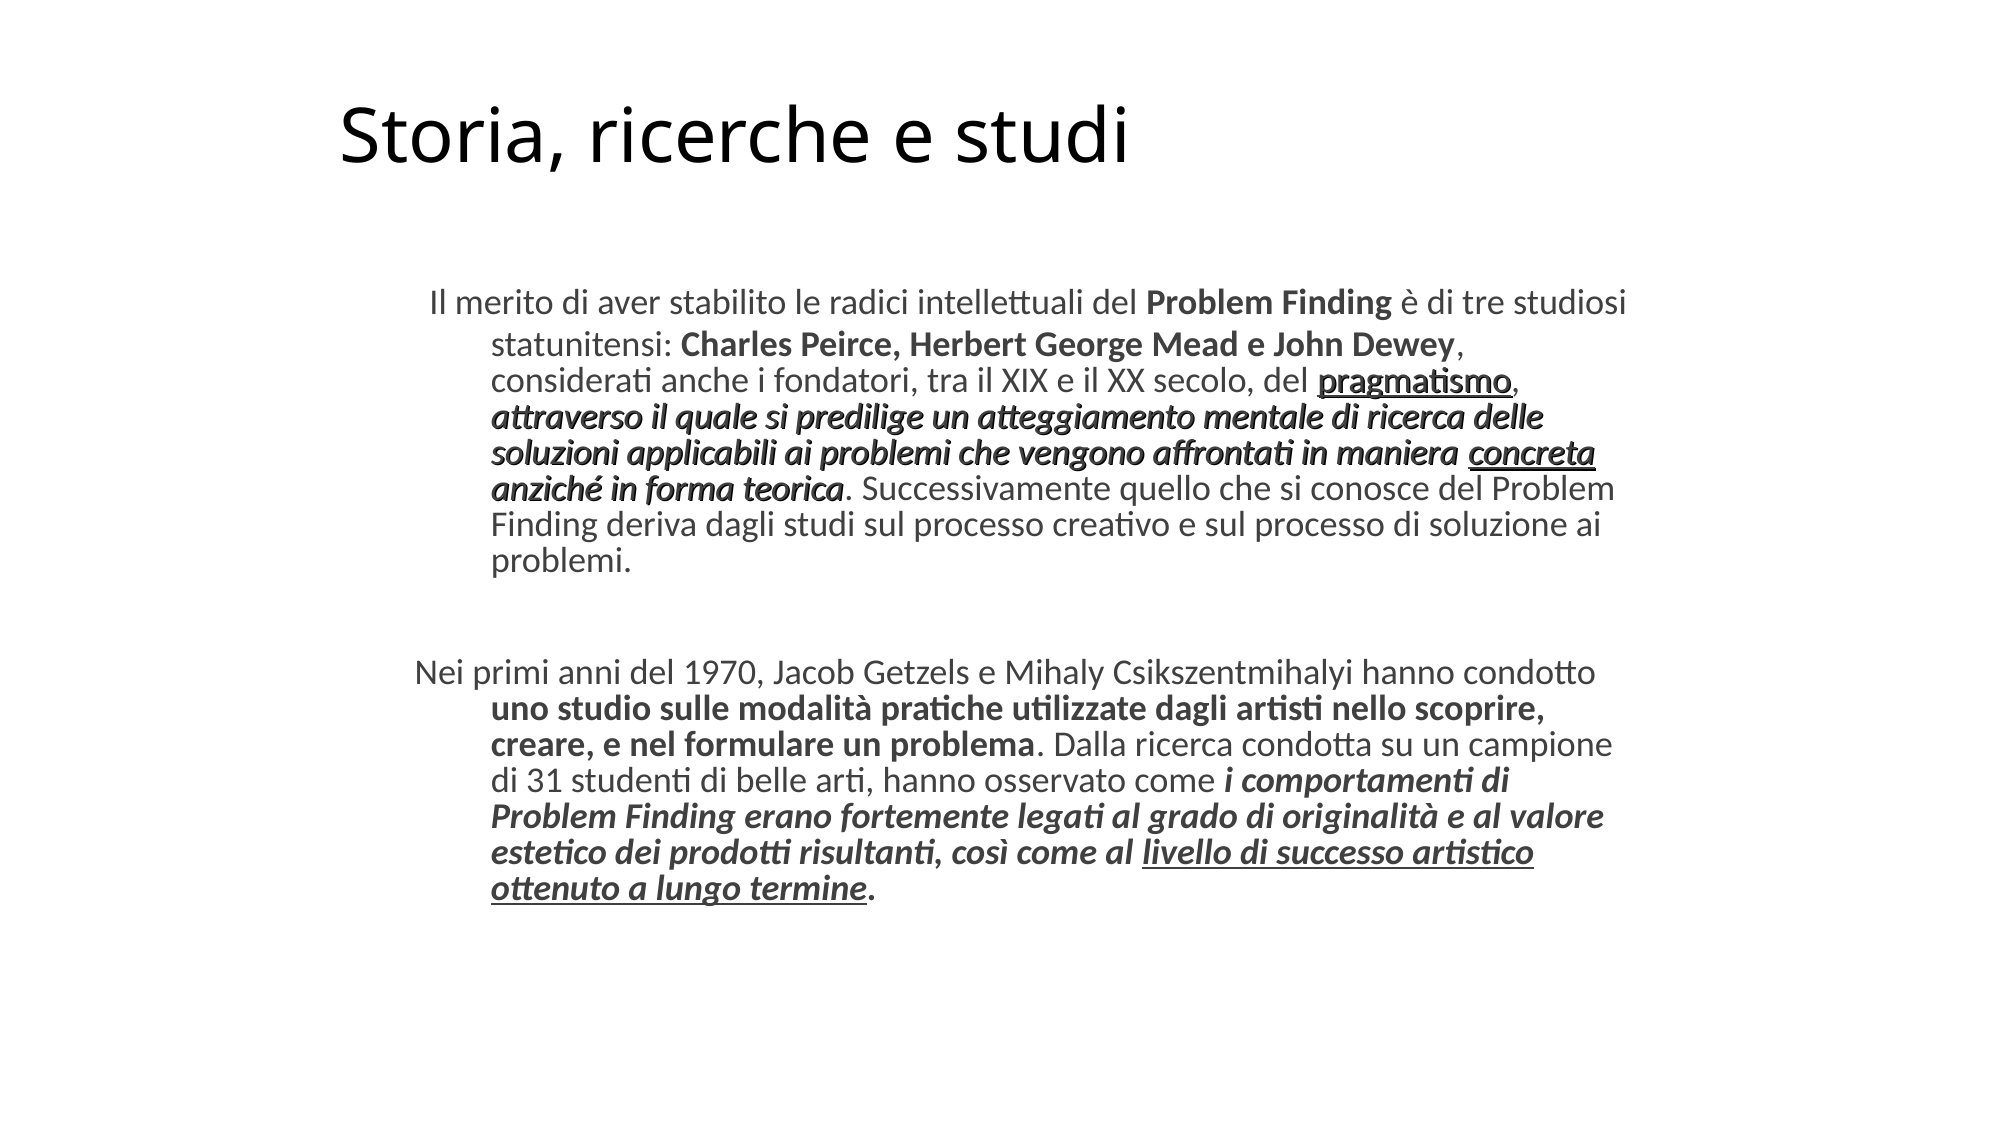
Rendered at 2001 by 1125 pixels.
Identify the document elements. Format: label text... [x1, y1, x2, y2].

list Il merito di aver stabilito le radici intellettuali del Problem Finding è di tre studiosi statunitensi: Charles Peirce, Herbert George Mead e John Dewey, considerati anche i fondatori, tra il XIX e il XX secolo, del pragmatismo, attraverso il quale si predilige un atteggiamento mentale di ricerca delle soluzioni applicabili ai problemi che vengono affrontati in maniera concreta anziché in forma teorica. Successivamente quello che si conosce del Problem Finding deriva dagli studi sul processo creativo e sul processo di soluzione ai problemi. Nei primi anni del 1970, Jacob Getzels e Mihaly Csikszentmihalyi hanno condotto uno studio sulle modalità pratiche utilizzate dagli artisti nello scoprire, creare, e nel formulare un problema. Dalla ricerca condotta su un campione di 31 studenti di belle arti, hanno osservato come i comportamenti di Problem Finding erano fortemente legati al grado di originalità e al valore estetico dei prodotti risultanti, così come al livello di successo artistico ottenuto a lungo termine. [292, 257, 1645, 916]
title Storia, ricerche e studi [324, 44, 1675, 233]
